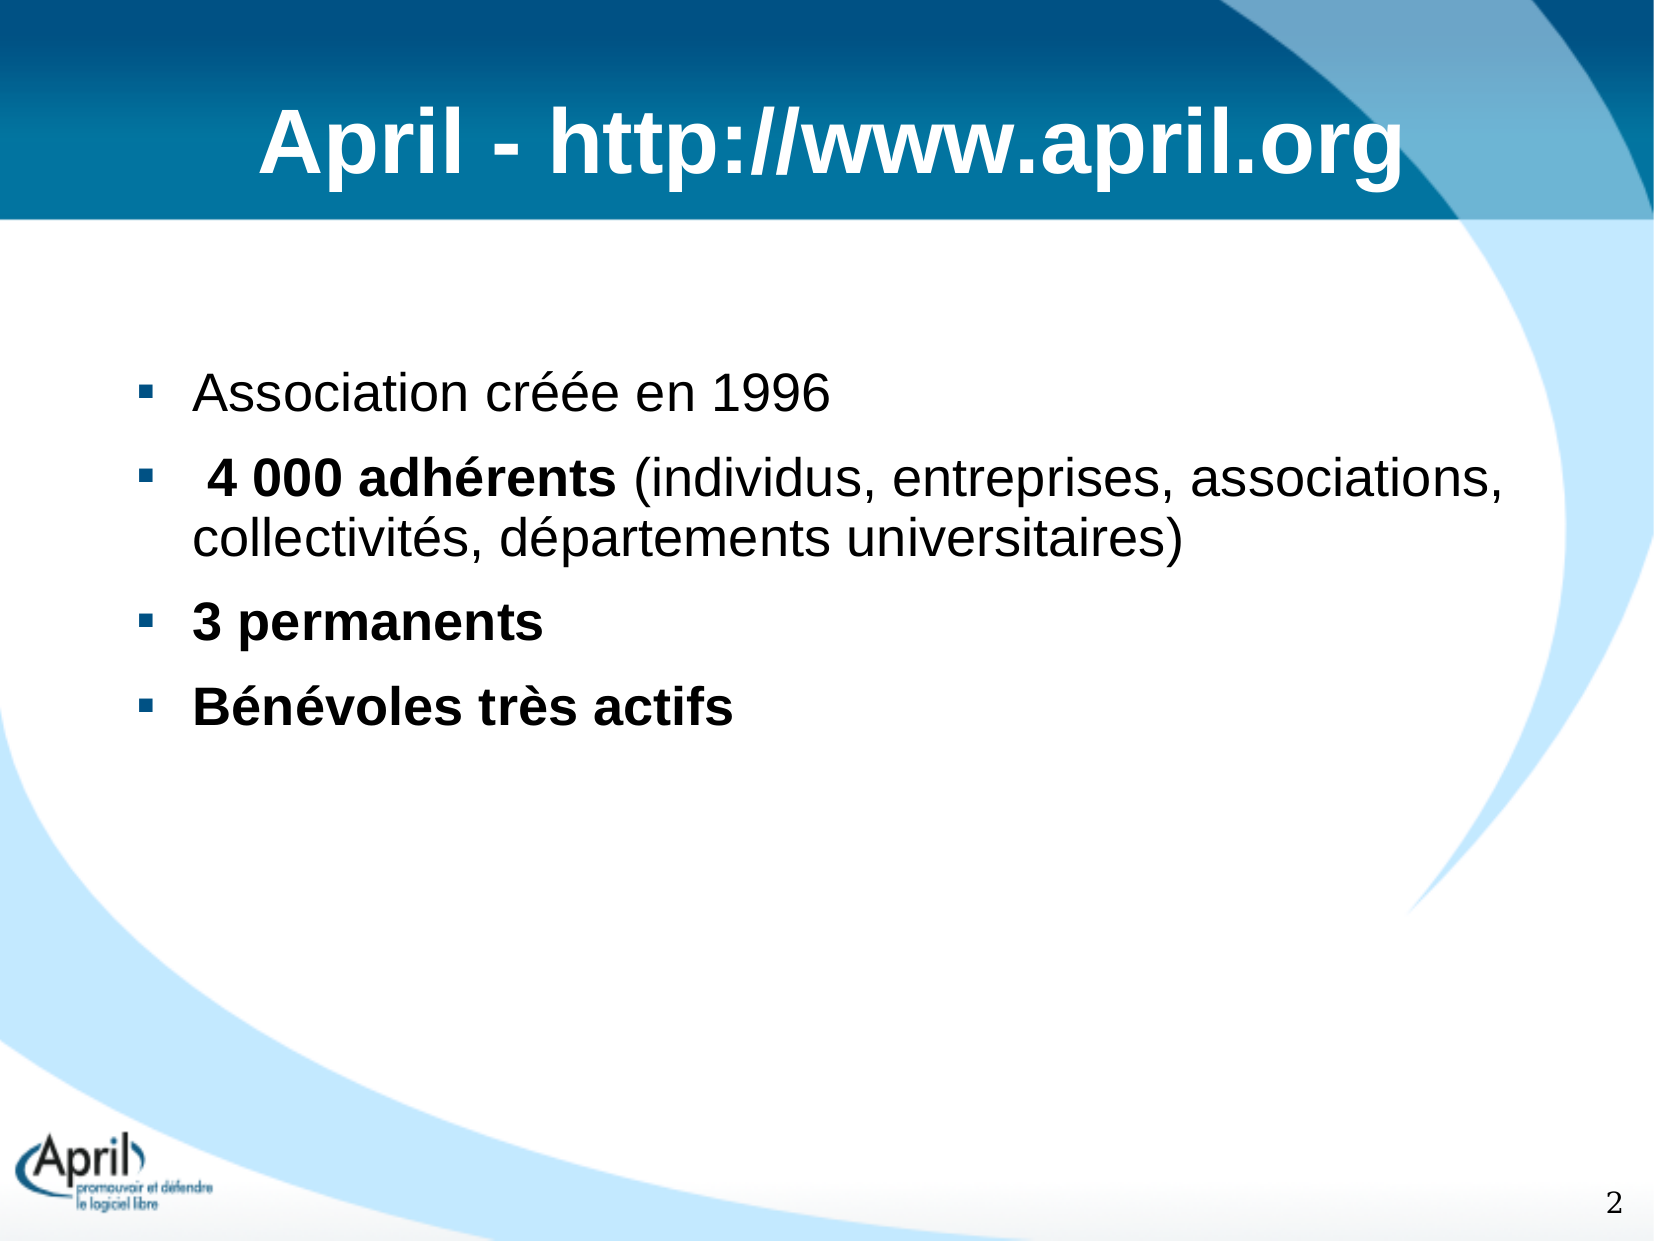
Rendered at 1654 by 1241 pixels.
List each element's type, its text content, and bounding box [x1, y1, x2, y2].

list Association créée en 1996 4 000 adhérents (individus, entreprises, associations, collectivités, départements universitaires) 3 permanents Bénévoles très actifs [121, 362, 1534, 1144]
title April - http://www.april.org [126, 38, 1539, 246]
picture [0, 0, 1654, 1241]
